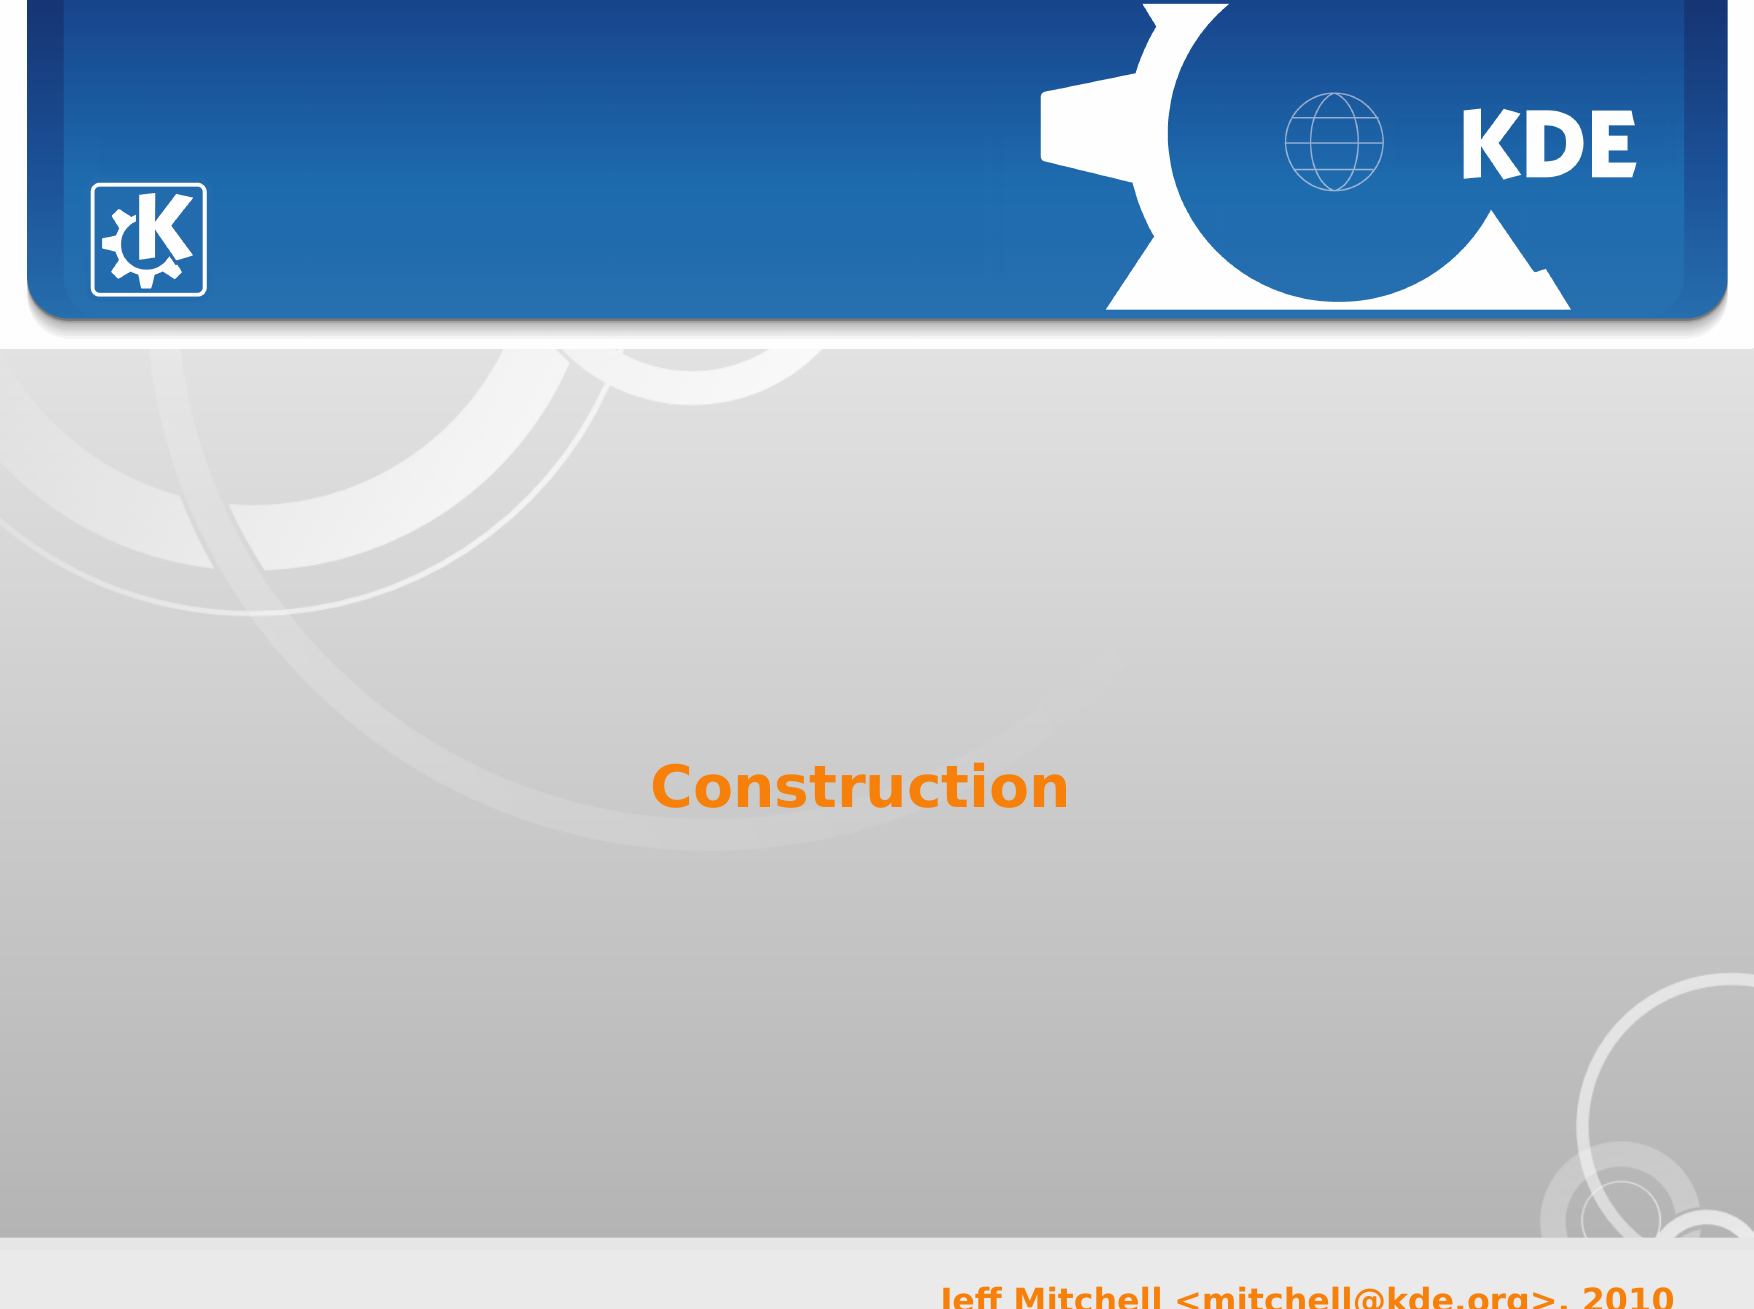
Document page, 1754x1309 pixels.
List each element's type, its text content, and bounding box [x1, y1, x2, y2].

subtitle Construction [71, 419, 1651, 1156]
picture [0, 0, 1754, 1237]
